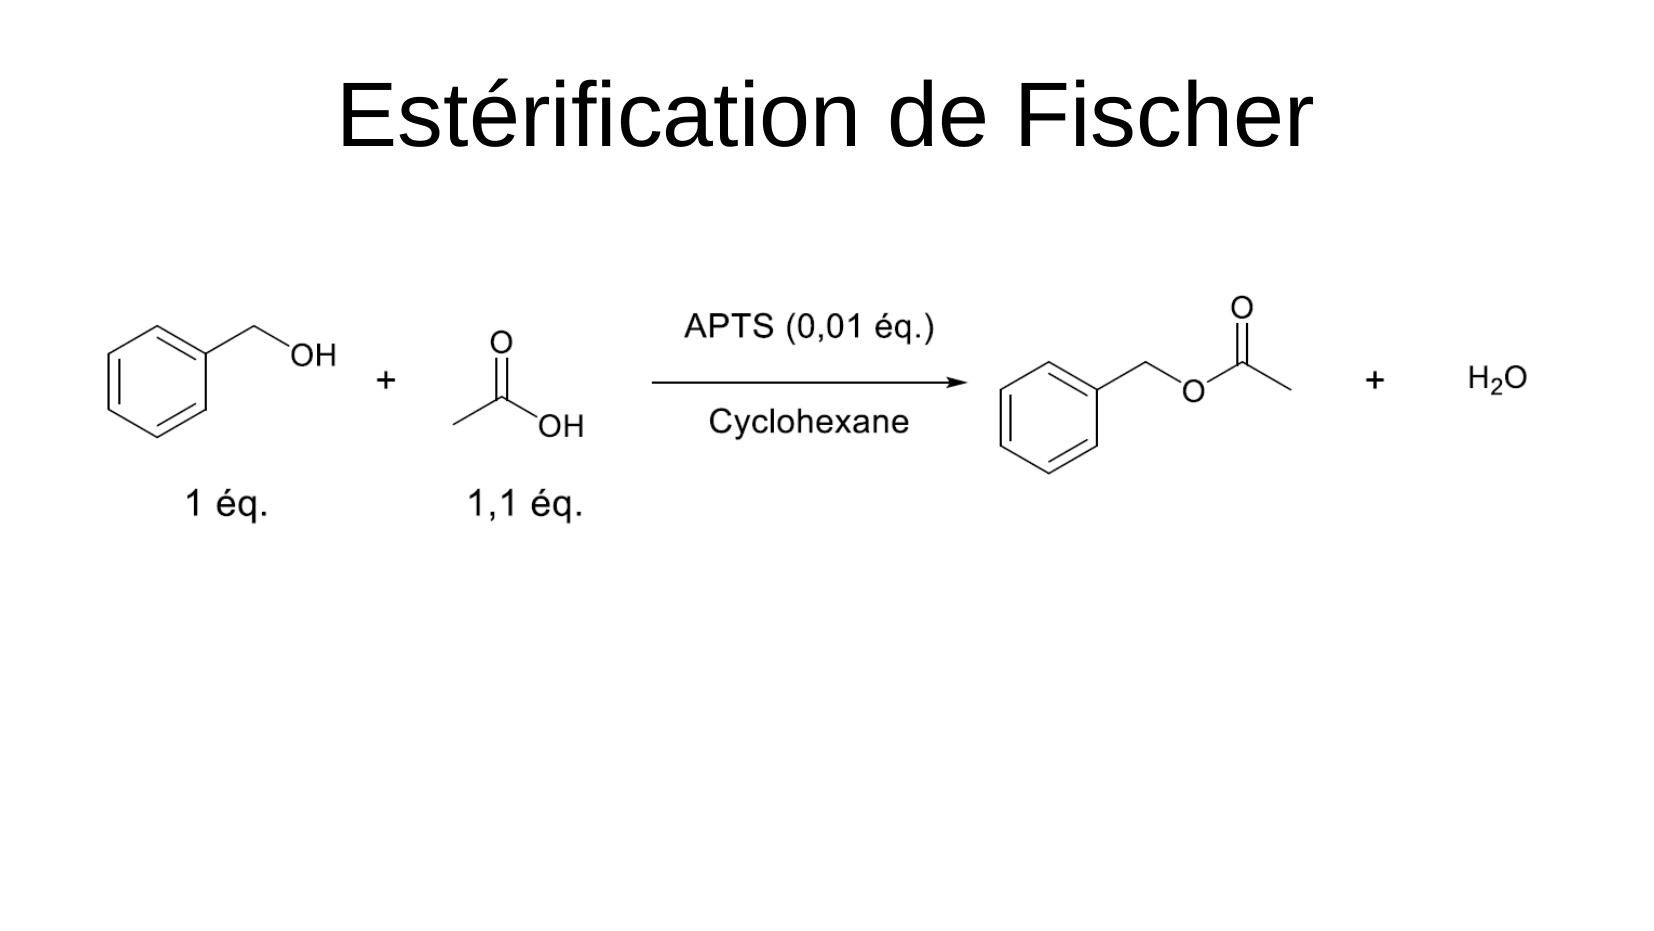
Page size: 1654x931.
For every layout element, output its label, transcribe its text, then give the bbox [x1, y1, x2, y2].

picture [87, 259, 1583, 540]
title Estérification de Fischer [82, 37, 1571, 193]
